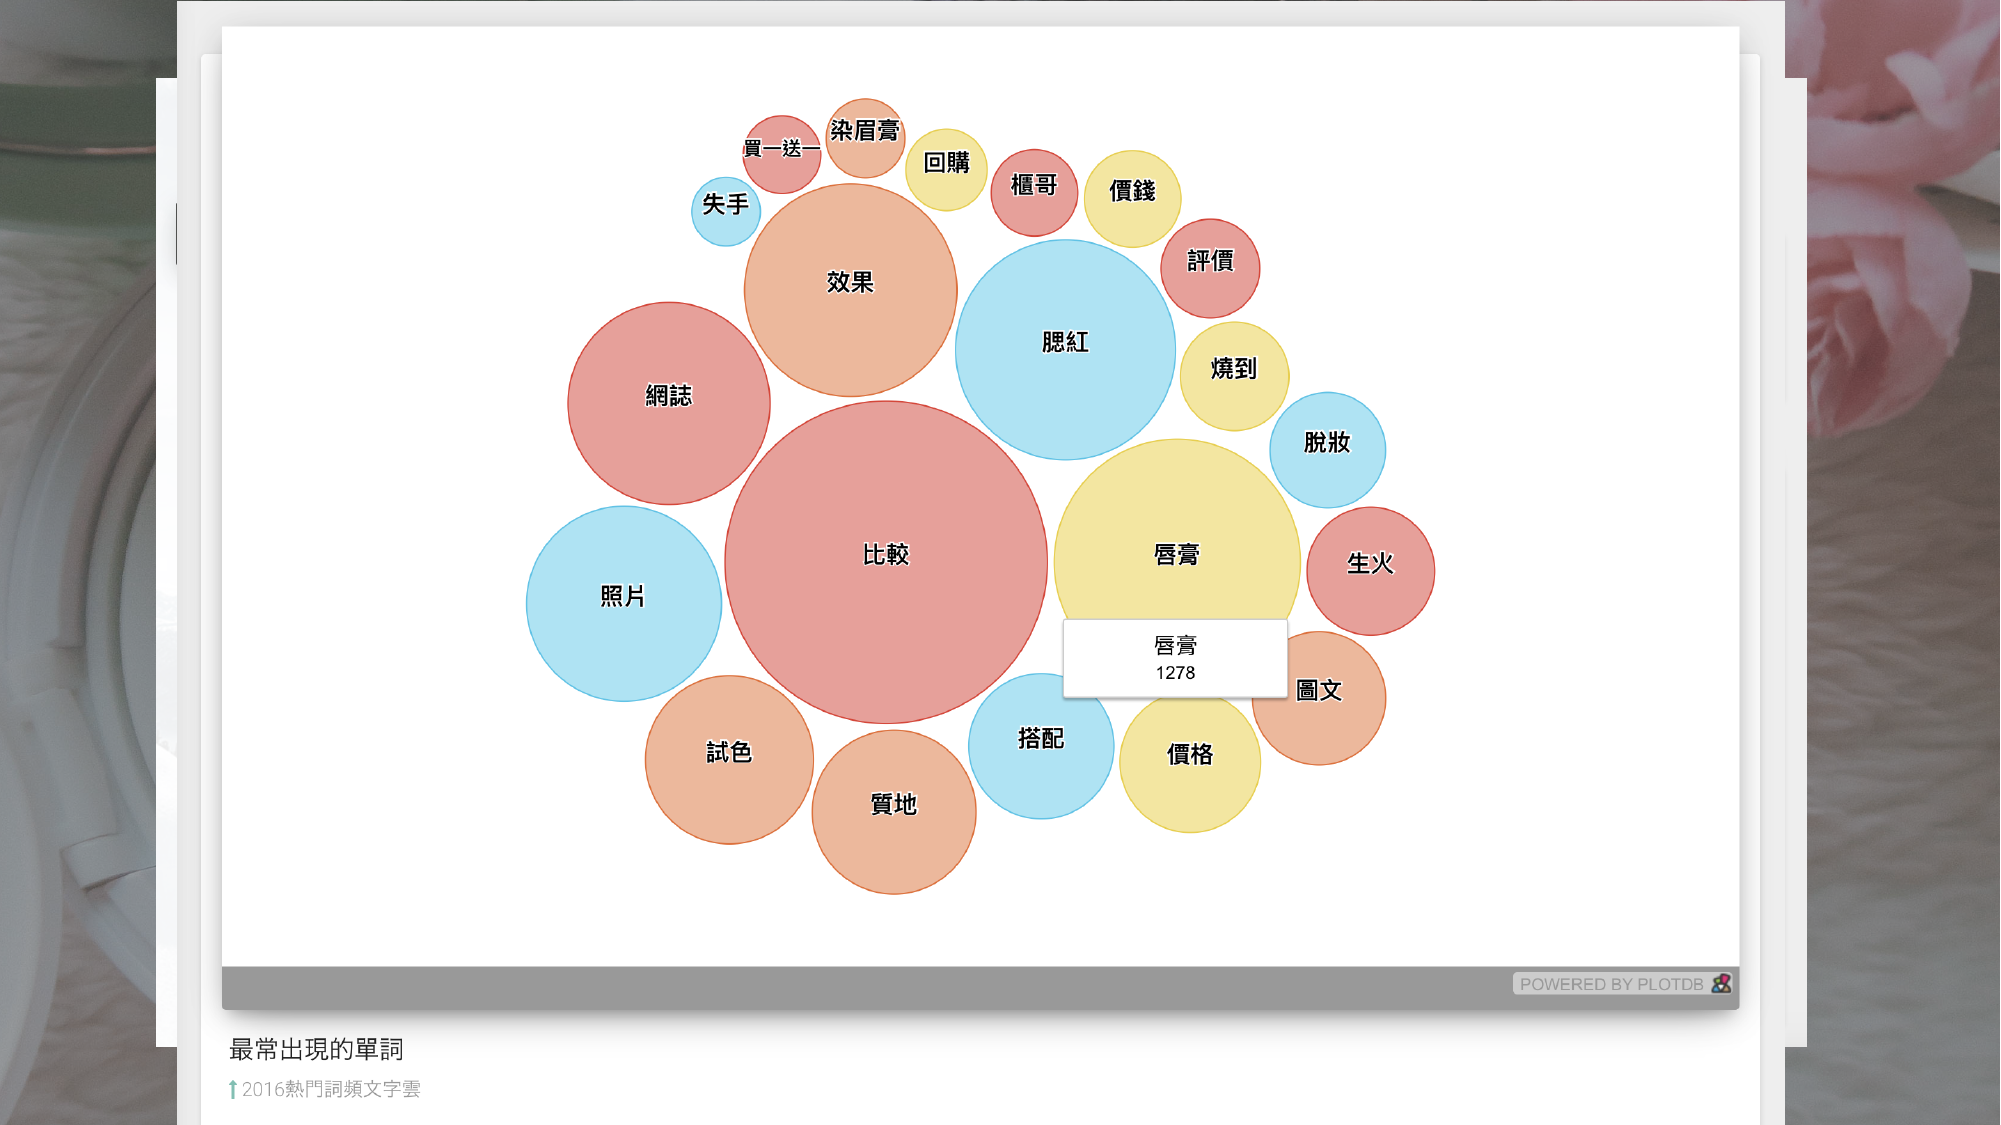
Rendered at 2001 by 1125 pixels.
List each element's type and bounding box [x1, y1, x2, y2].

text_box [0, 0, 2000, 1125]
picture [156, 1, 1807, 1125]
